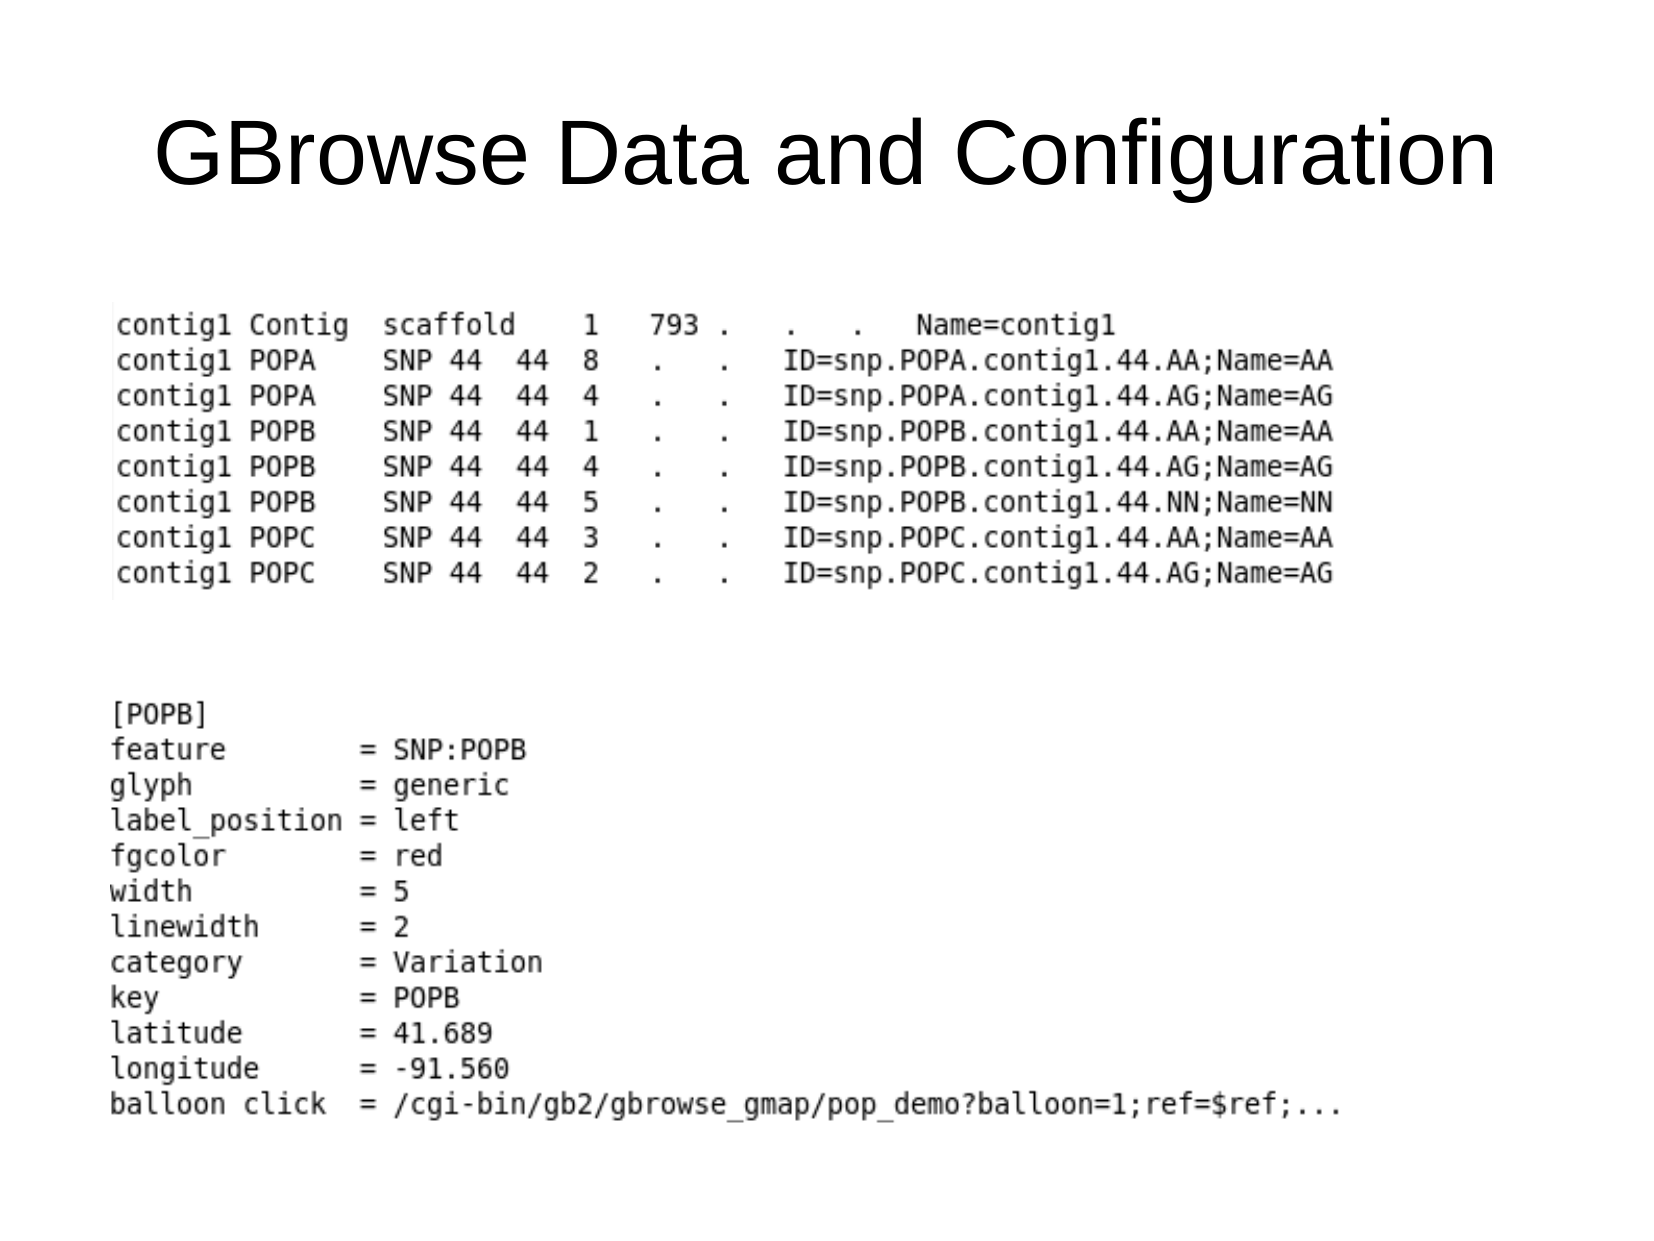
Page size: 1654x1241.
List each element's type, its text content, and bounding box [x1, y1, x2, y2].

picture [112, 302, 1342, 601]
title GBrowse Data and Configuration [82, 49, 1571, 257]
picture [110, 683, 1351, 1126]
